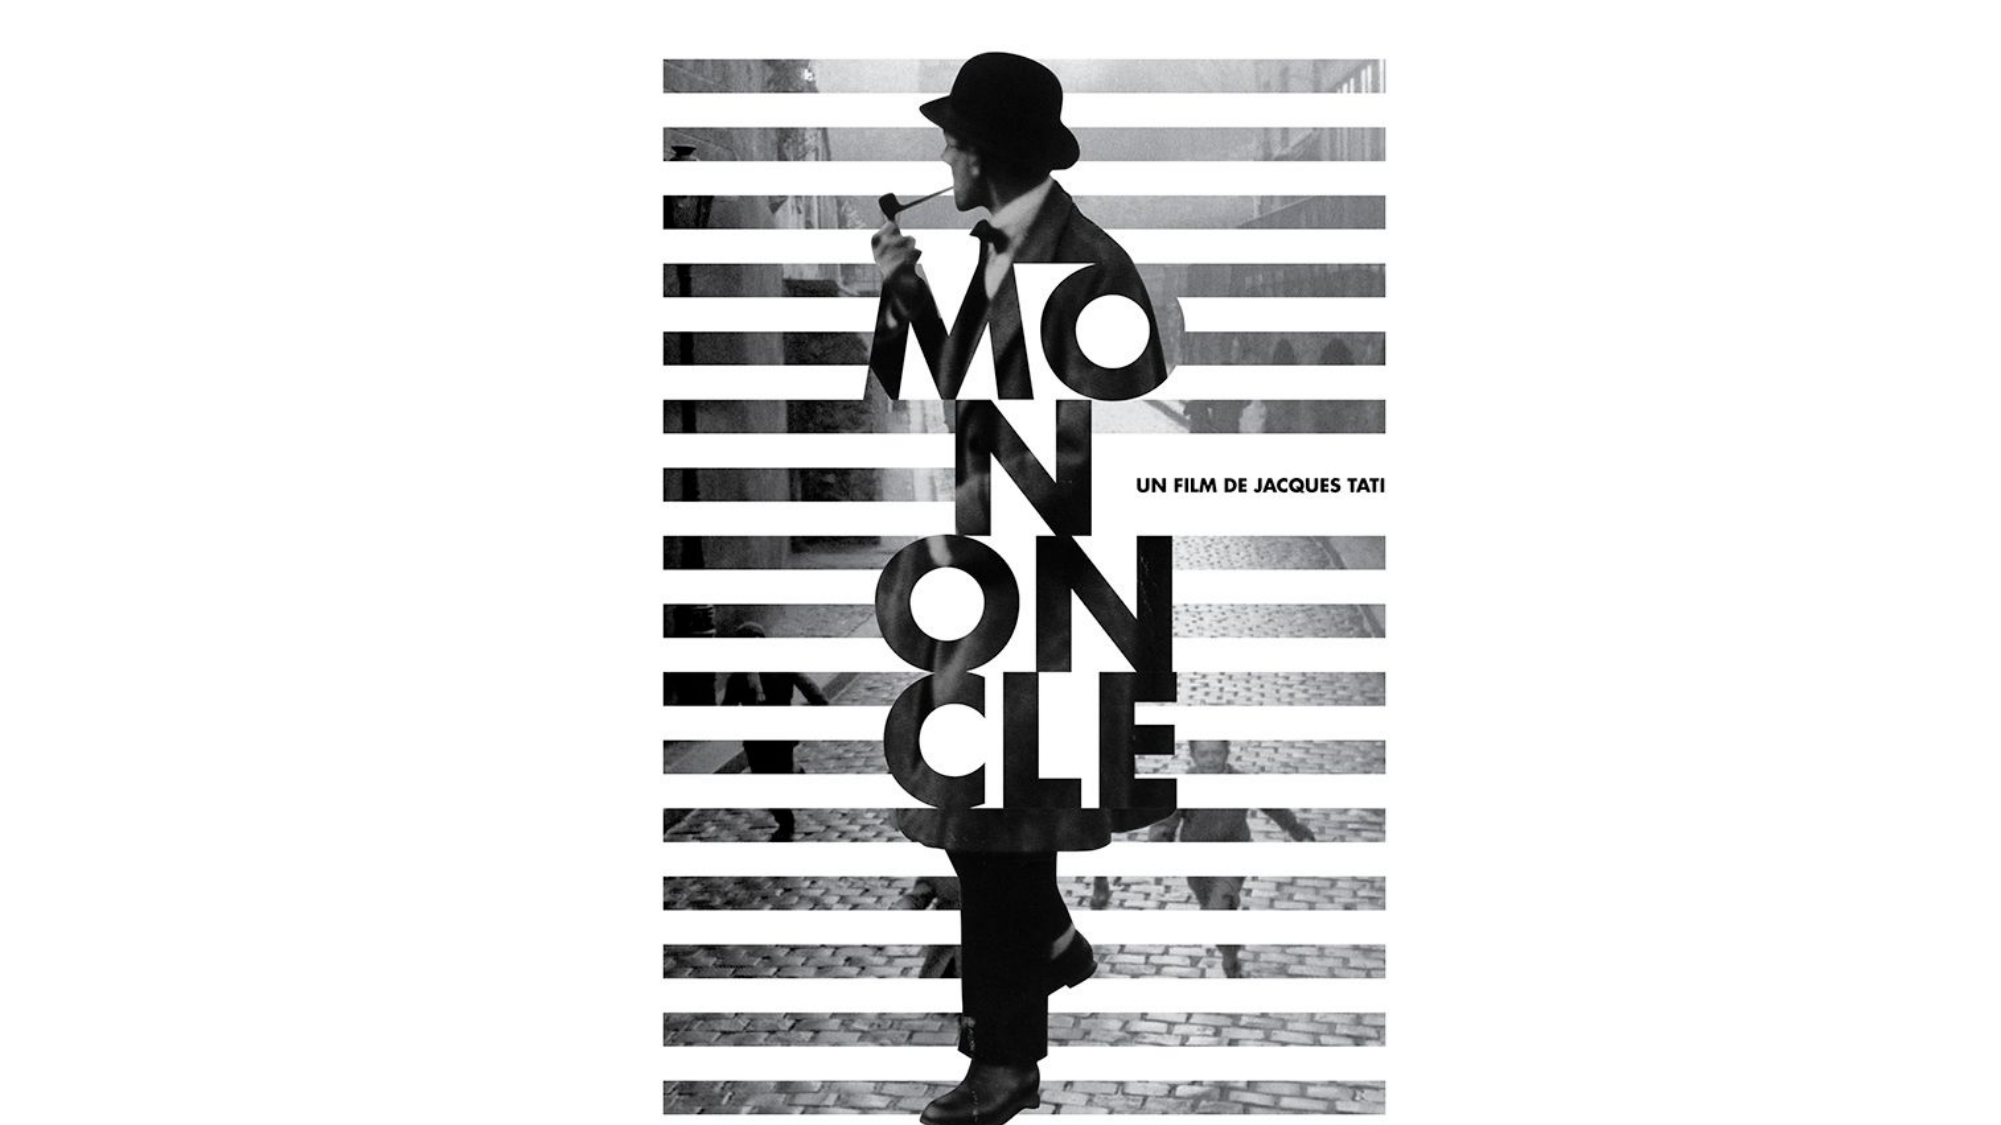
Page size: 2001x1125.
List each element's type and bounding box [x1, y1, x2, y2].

picture [628, 24, 1421, 1125]
